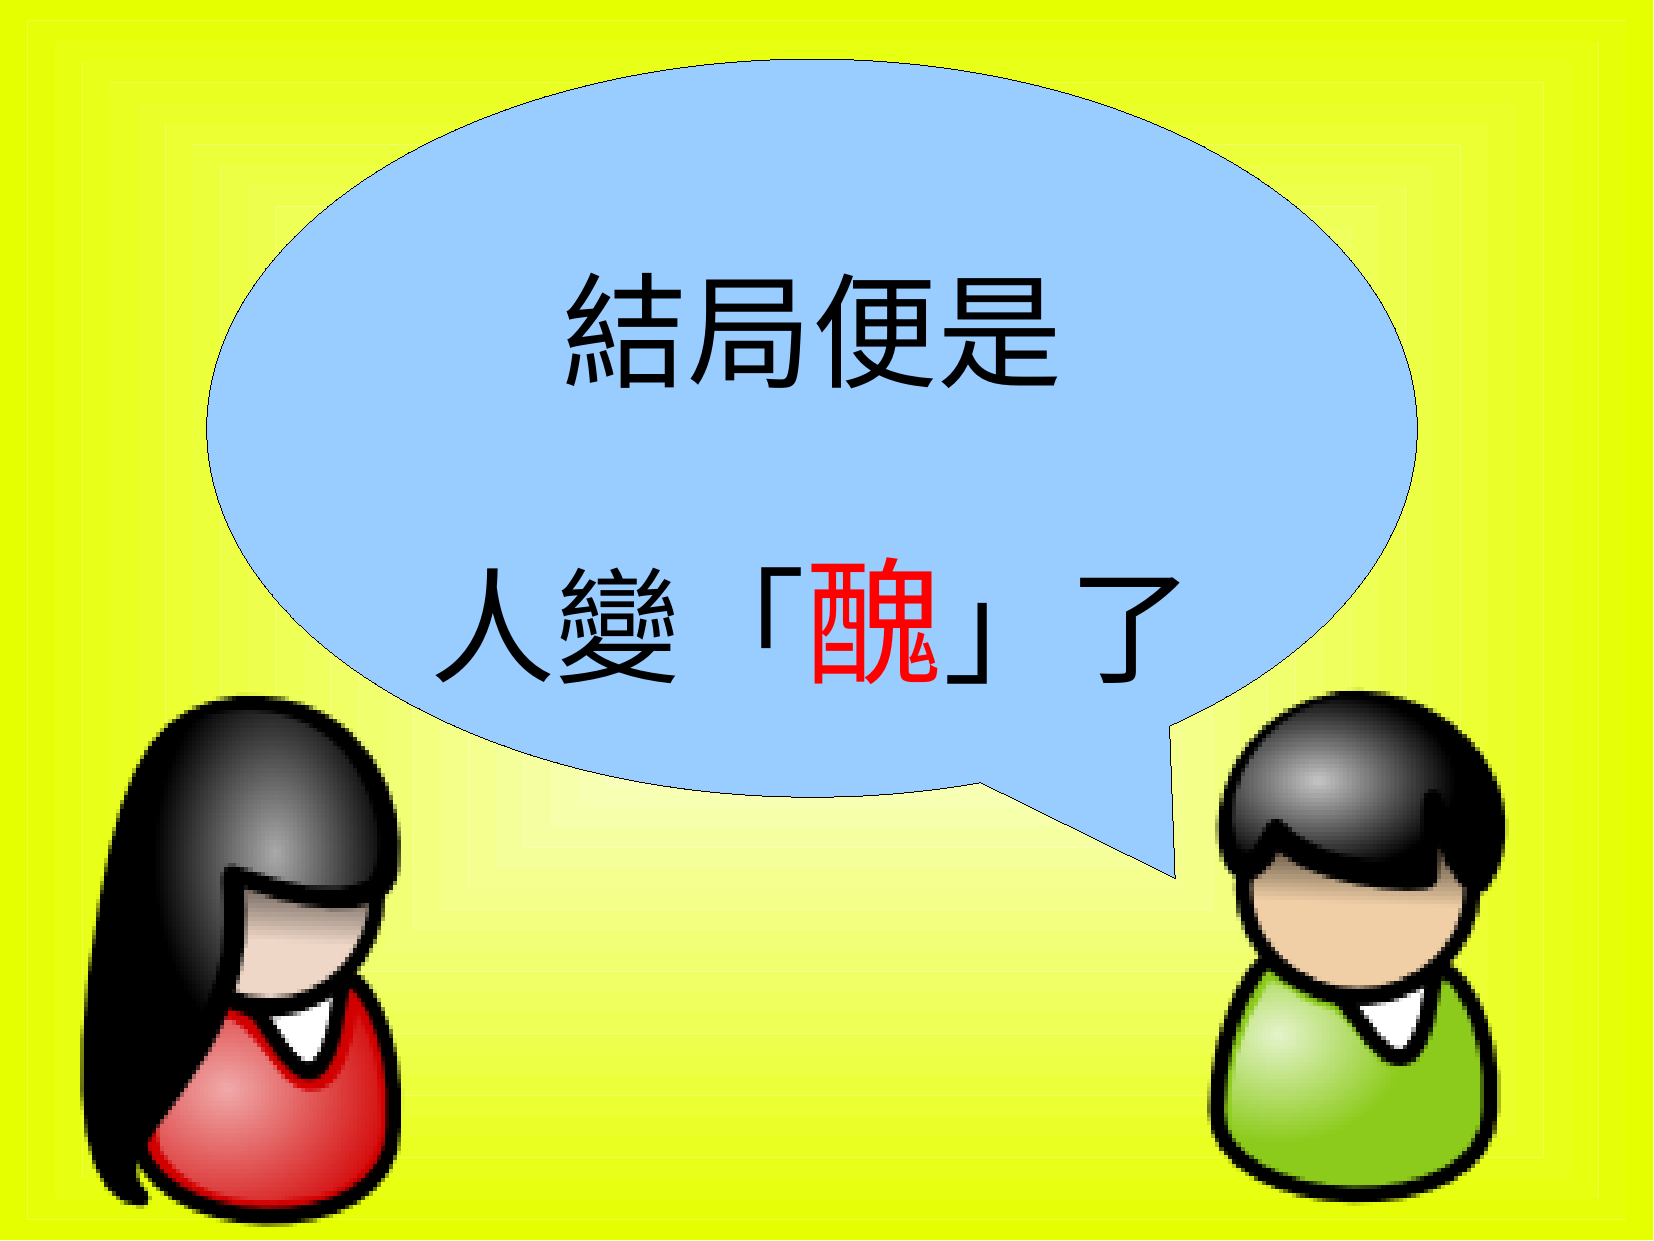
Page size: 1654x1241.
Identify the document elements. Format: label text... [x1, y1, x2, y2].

picture [0, 679, 502, 1241]
text_box 結局便是 人變「醜」了 [206, 59, 1418, 879]
picture [1092, 679, 1625, 1211]
